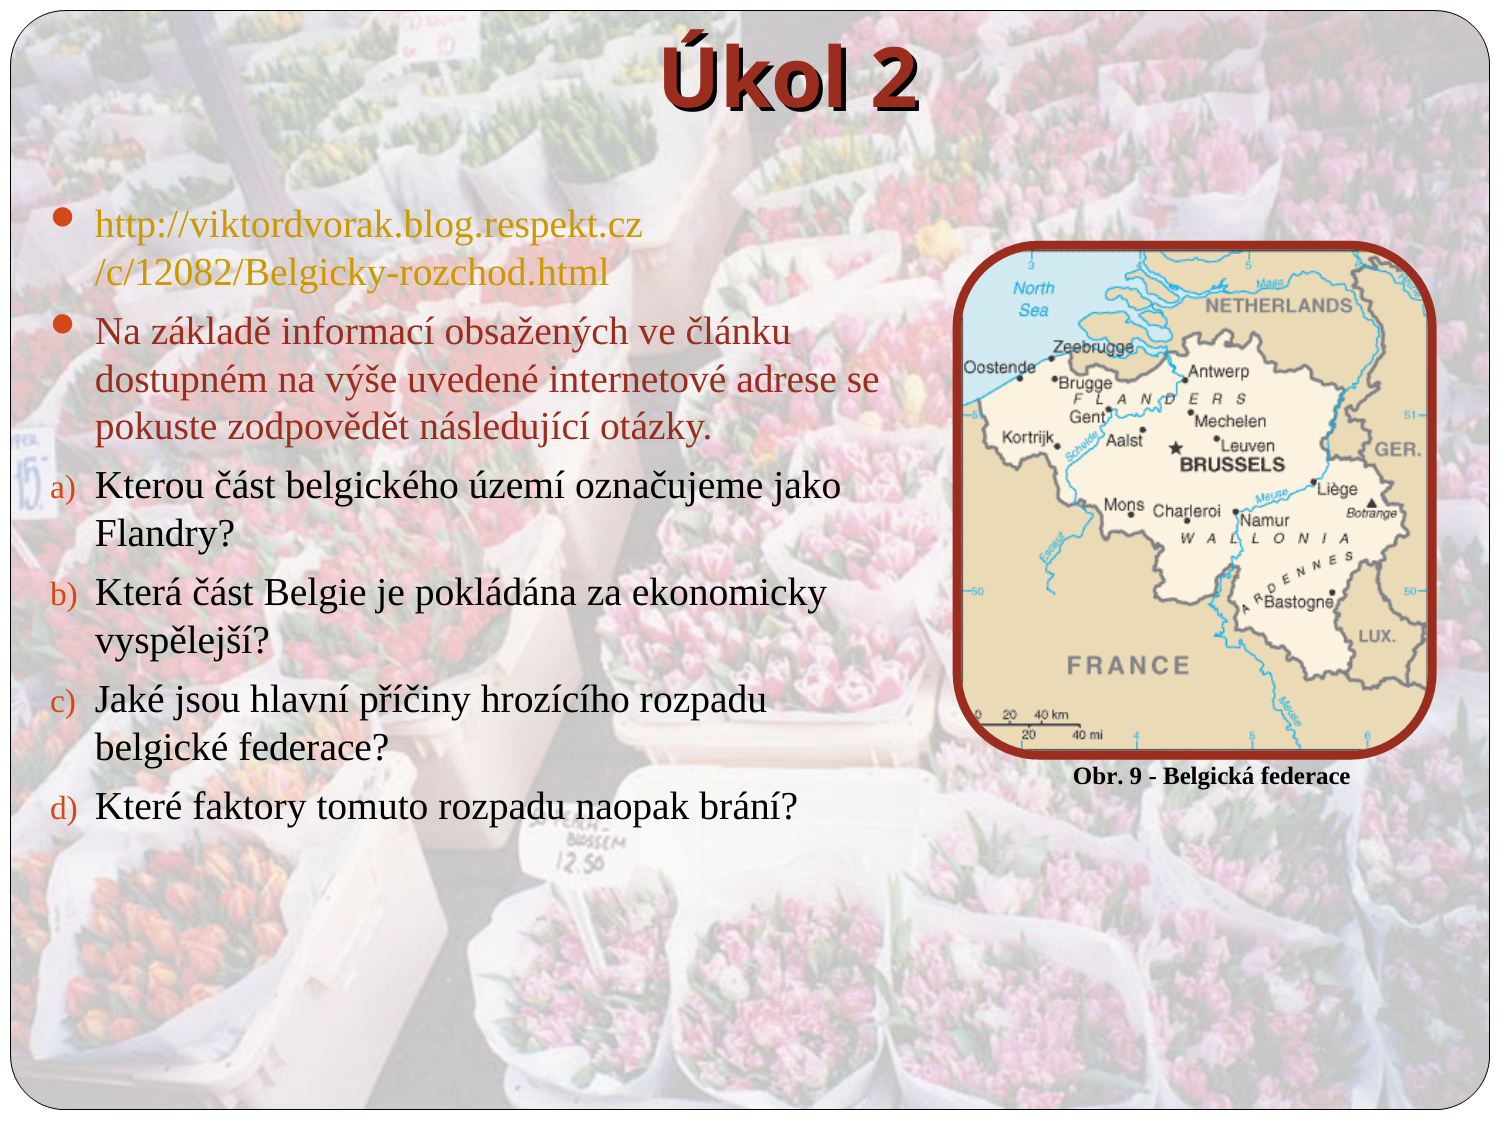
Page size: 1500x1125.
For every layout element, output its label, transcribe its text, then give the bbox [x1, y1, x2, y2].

list http://viktordvorak.blog.respekt.cz/c/12082/Belgicky-rozchod.html Na základě informací obsažených ve článku dostupném na výše uvedené internetové adrese se pokuste zodpovědět následující otázky. Kterou část belgického území označujeme jako Flandry? Která část Belgie je pokládána za ekonomicky vyspělejší? Jaké jsou hlavní příčiny hrozícího rozpadu belgické federace? Které faktory tomuto rozpadu naopak brání? [35, 190, 914, 954]
picture [9, 9, 1491, 1111]
text_box Obr. 9 - Belgická federace [1058, 751, 1366, 797]
title Úkol 2 [150, 11, 1426, 139]
